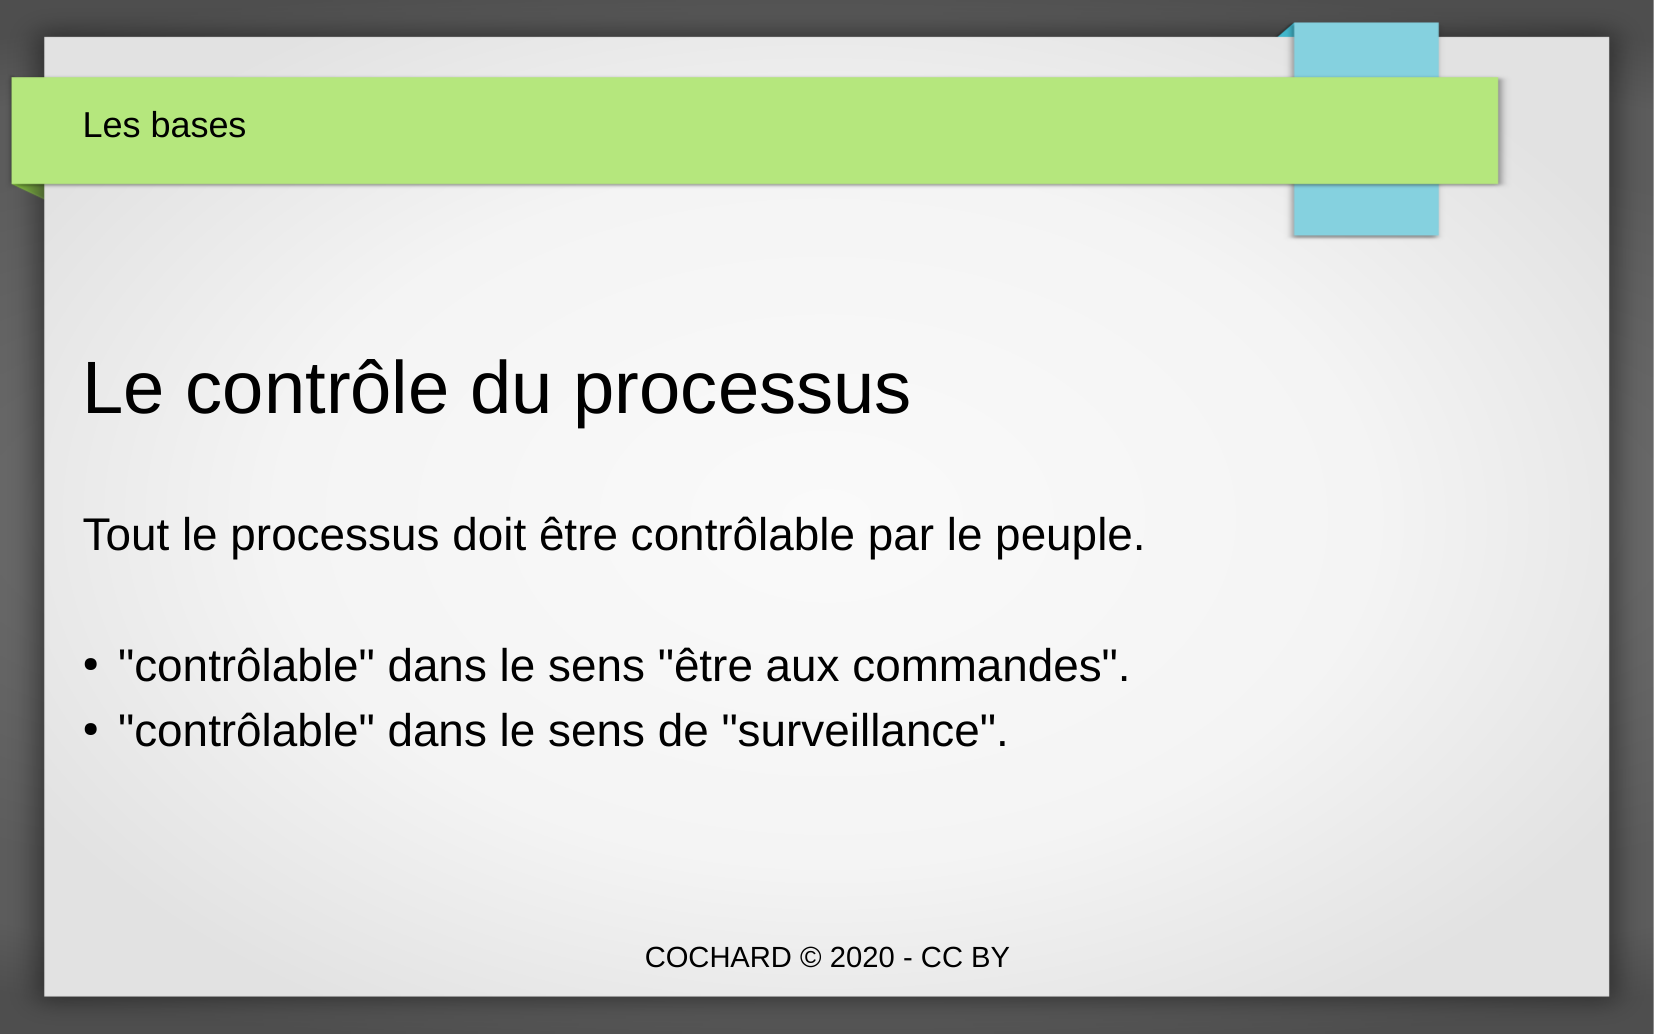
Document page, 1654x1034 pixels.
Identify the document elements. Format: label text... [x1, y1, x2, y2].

list Le contrôle du processus Tout le processus doit être contrôlable par le peuple. "contrôlable" dans le sens "être aux commandes". "contrôlable" dans le sens de "surveillance". [82, 249, 1571, 849]
picture [0, 0, 1654, 1034]
title Les bases [82, 39, 1235, 210]
